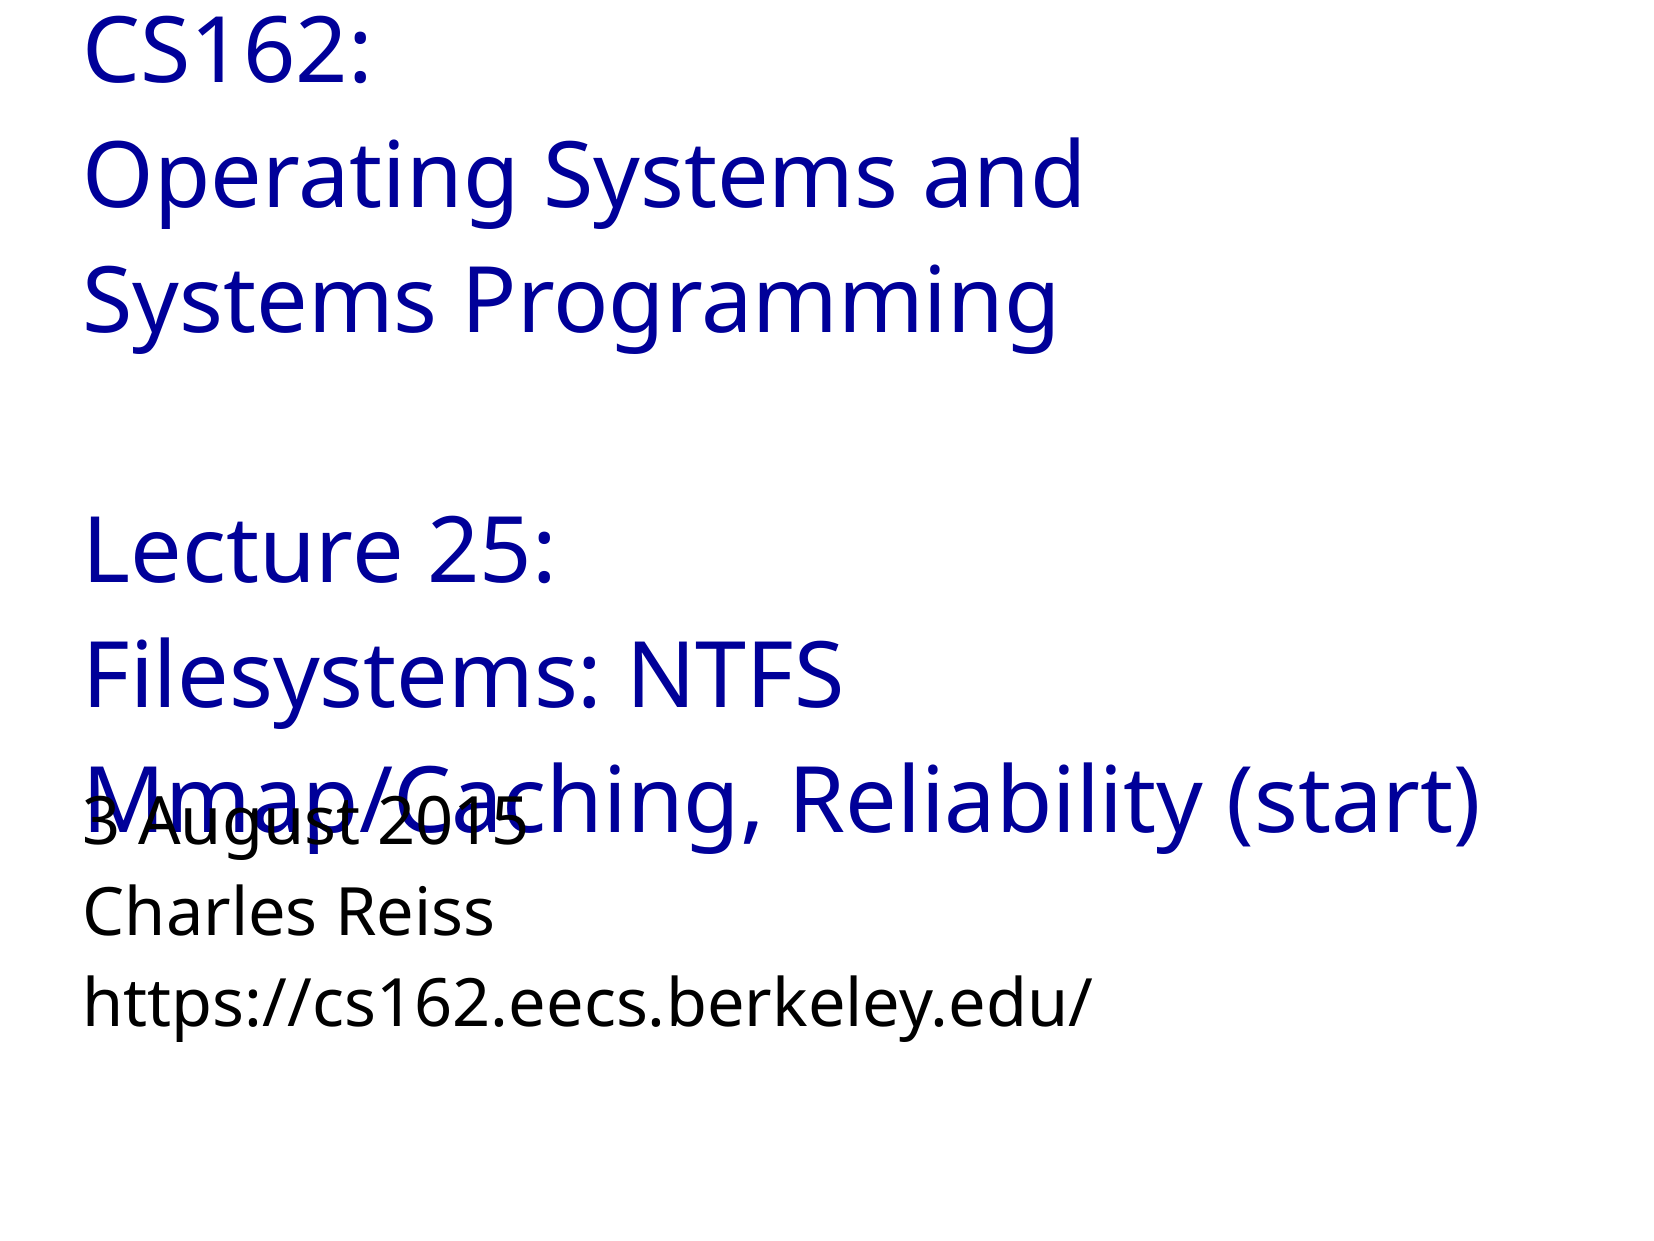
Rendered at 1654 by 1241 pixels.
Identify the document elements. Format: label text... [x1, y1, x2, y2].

title CS162: Operating Systems and Systems Programming Lecture 25: Filesystems: NTFS Mmap/Caching, Reliability (start) [82, 67, 1636, 777]
subtitle 3 August 2015 Charles Reiss https://cs162.eecs.berkeley.edu/ [82, 797, 1571, 1022]
